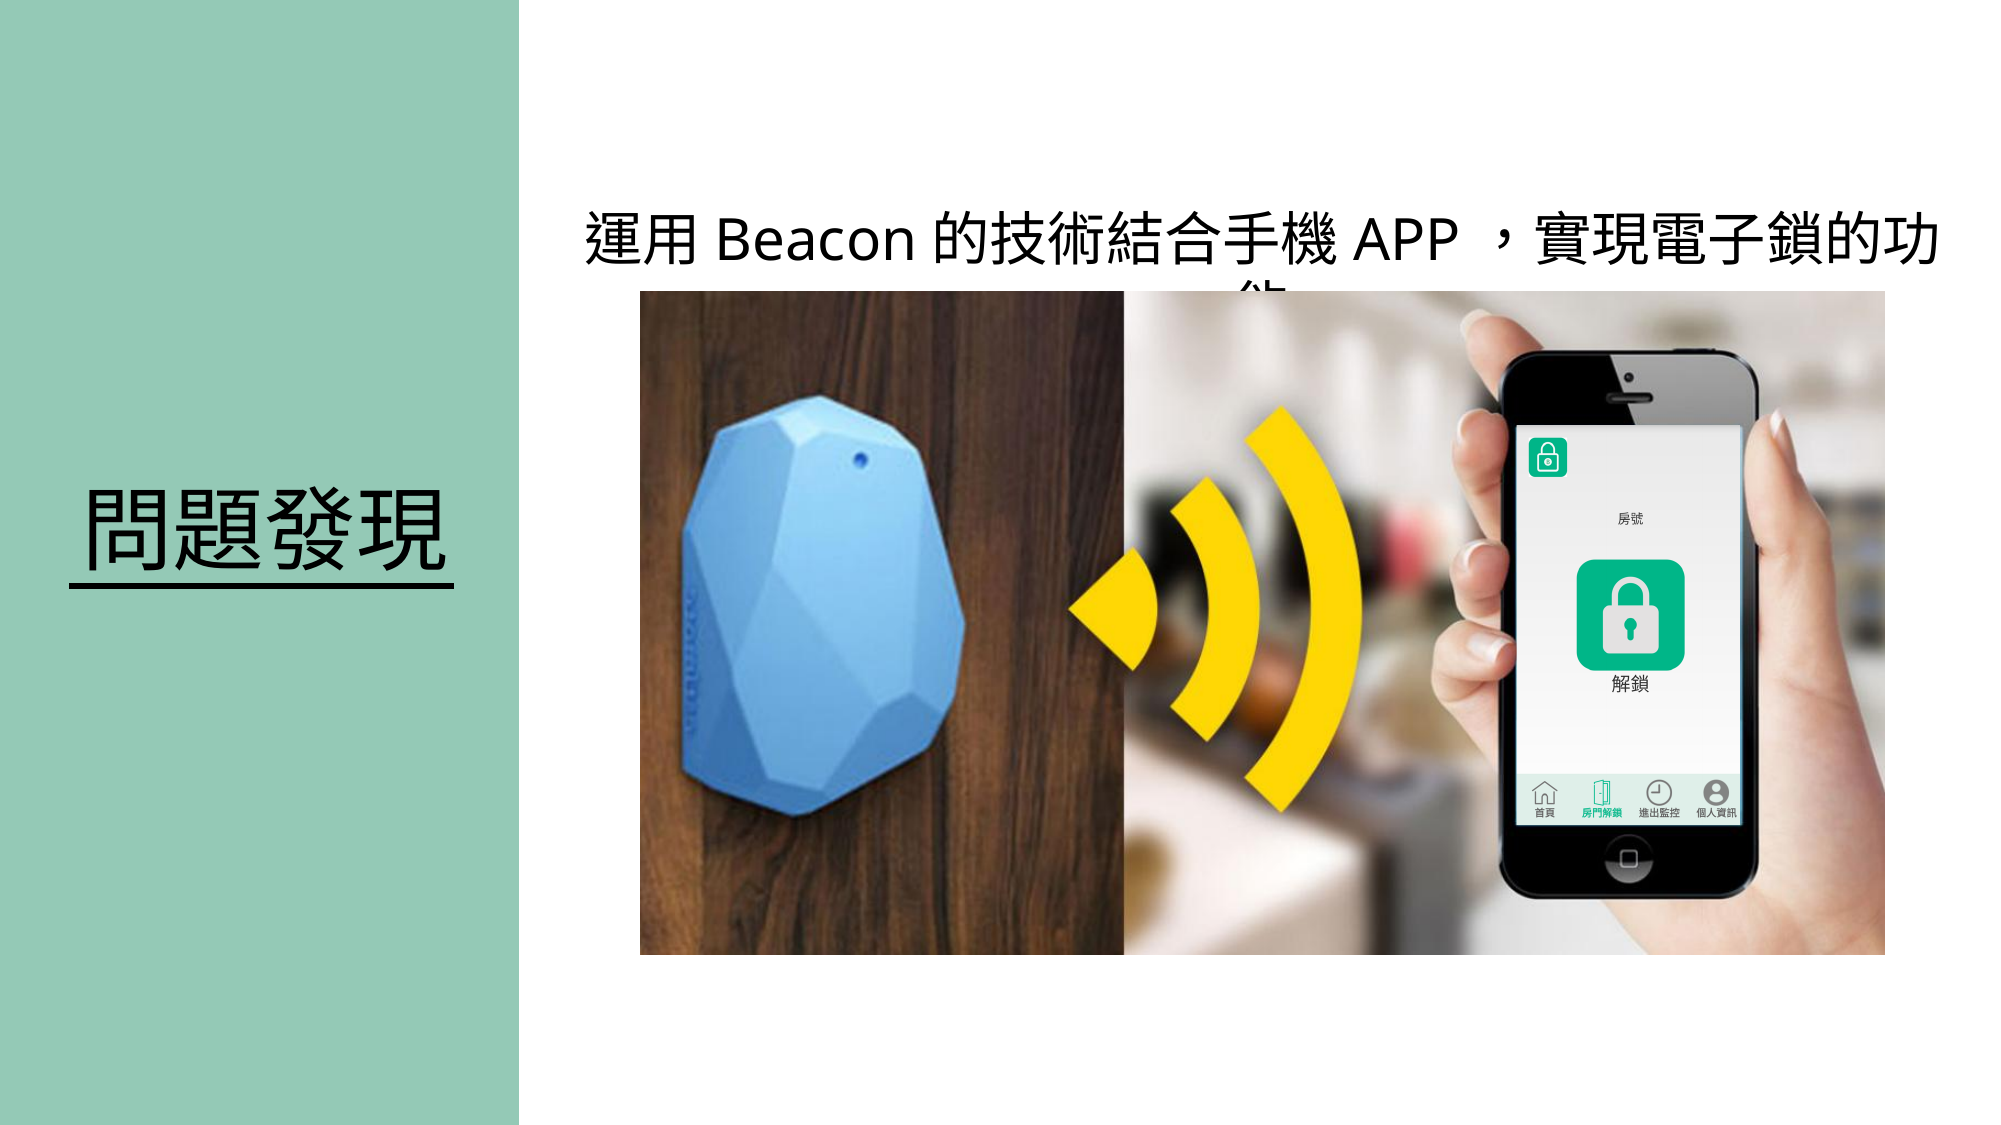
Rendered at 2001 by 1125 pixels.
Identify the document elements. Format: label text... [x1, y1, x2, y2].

text_box [0, 0, 519, 1125]
picture [640, 291, 1885, 955]
text_box 運用Beacon的技術結合手機APP，實現電子鎖的功能 [556, 194, 1970, 280]
text_box 問題發現 [51, 464, 478, 592]
